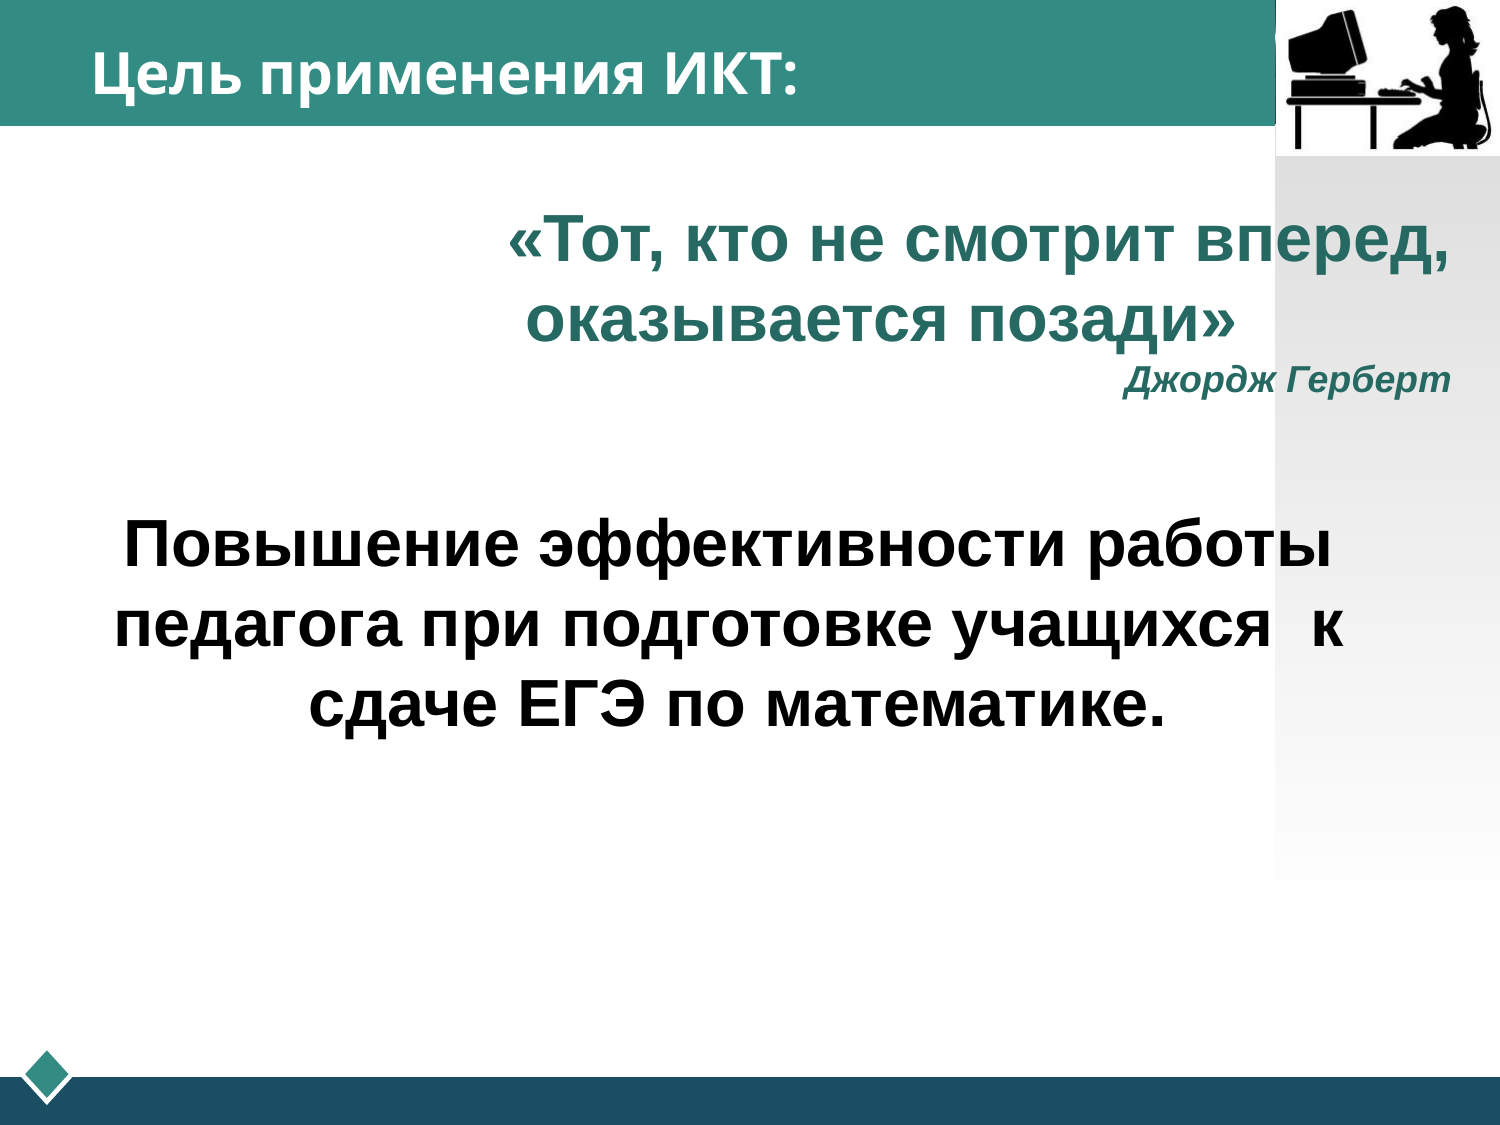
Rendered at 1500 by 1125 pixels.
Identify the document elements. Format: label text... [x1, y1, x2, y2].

text_box Повышение эффективности работы педагога при подготовке учащихся к сдаче ЕГЭ по математике. [82, 492, 1395, 747]
title Цель применения ИКТ: [75, 24, 1426, 118]
text_box «Тот, кто не смотрит вперед, оказывается позади» Джордж Герберт [492, 187, 1500, 456]
picture [1276, 0, 1500, 157]
